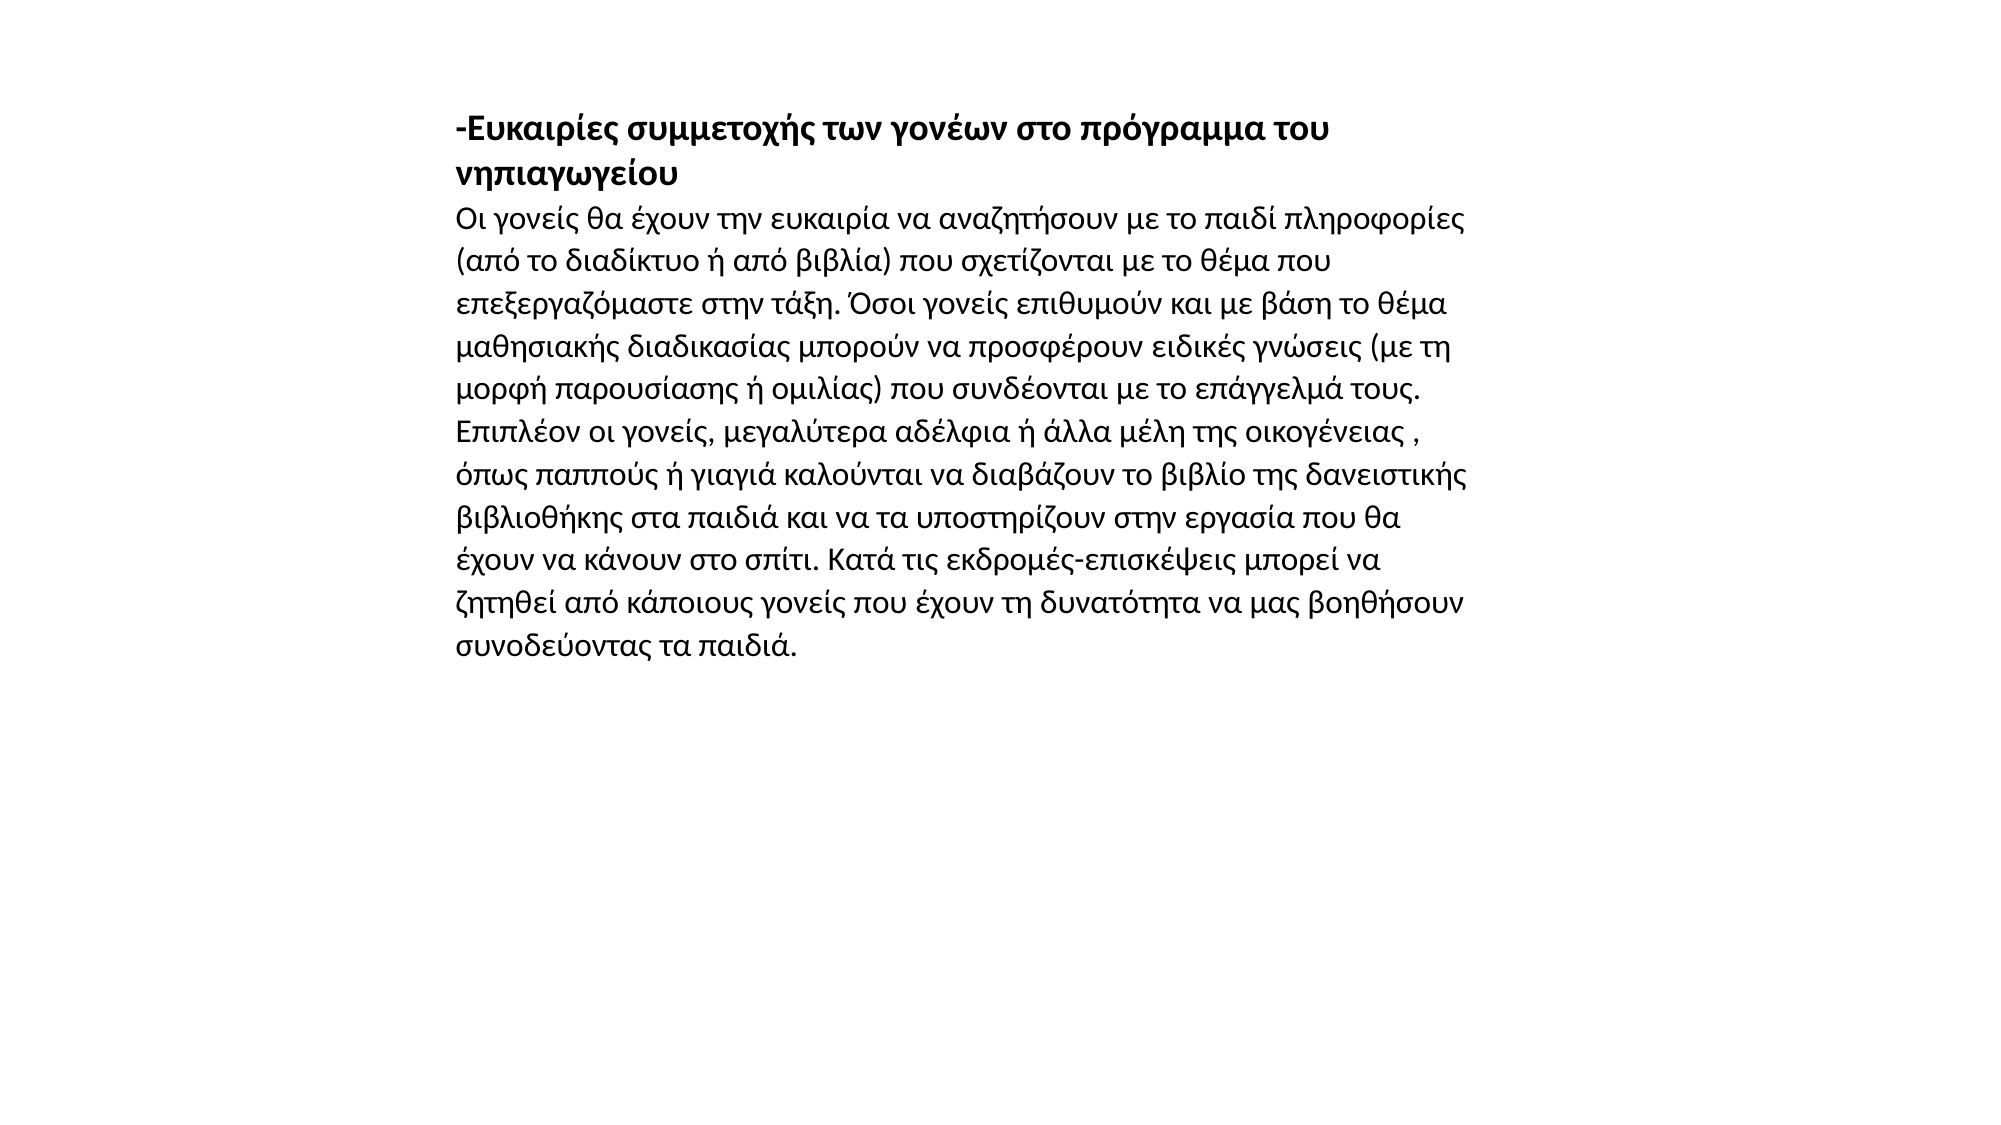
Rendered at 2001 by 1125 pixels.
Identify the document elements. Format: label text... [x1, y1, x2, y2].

text_box -Ευκαιρίες συμμετοχής των γονέων στο πρόγραμμα του νηπιαγωγείου Οι γονείς θα έχουν την ευκαιρία να αναζητήσουν με το παιδί πληροφορίες (από το διαδίκτυο ή από βιβλία) που σχετίζονται με το θέμα που επεξεργαζόμαστε στην τάξη. Όσοι γονείς επιθυμούν και με βάση το θέμα μαθησιακής διαδικασίας μπορούν να προσφέρουν ειδικές γνώσεις (με τη μορφή παρουσίασης ή ομιλίας) που συνδέονται με το επάγγελμά τους. Eπιπλέον οι γονείς, μεγαλύτερα αδέλφια ή άλλα μέλη της οικογένειας , όπως παππούς ή γιαγιά καλούνται να διαβάζουν το βιβλίο της δανειστικής βιβλιοθήκης στα παιδιά και να τα υποστηρίζουν στην εργασία που θα έχουν να κάνουν στο σπίτι. Κατά τις εκδρομές-επισκέψεις μπορεί να ζητηθεί από κάποιους γονείς που έχουν τη δυνατότητα να μας βοηθήσουν συνοδεύοντας τα παιδιά. [441, 96, 1500, 670]
